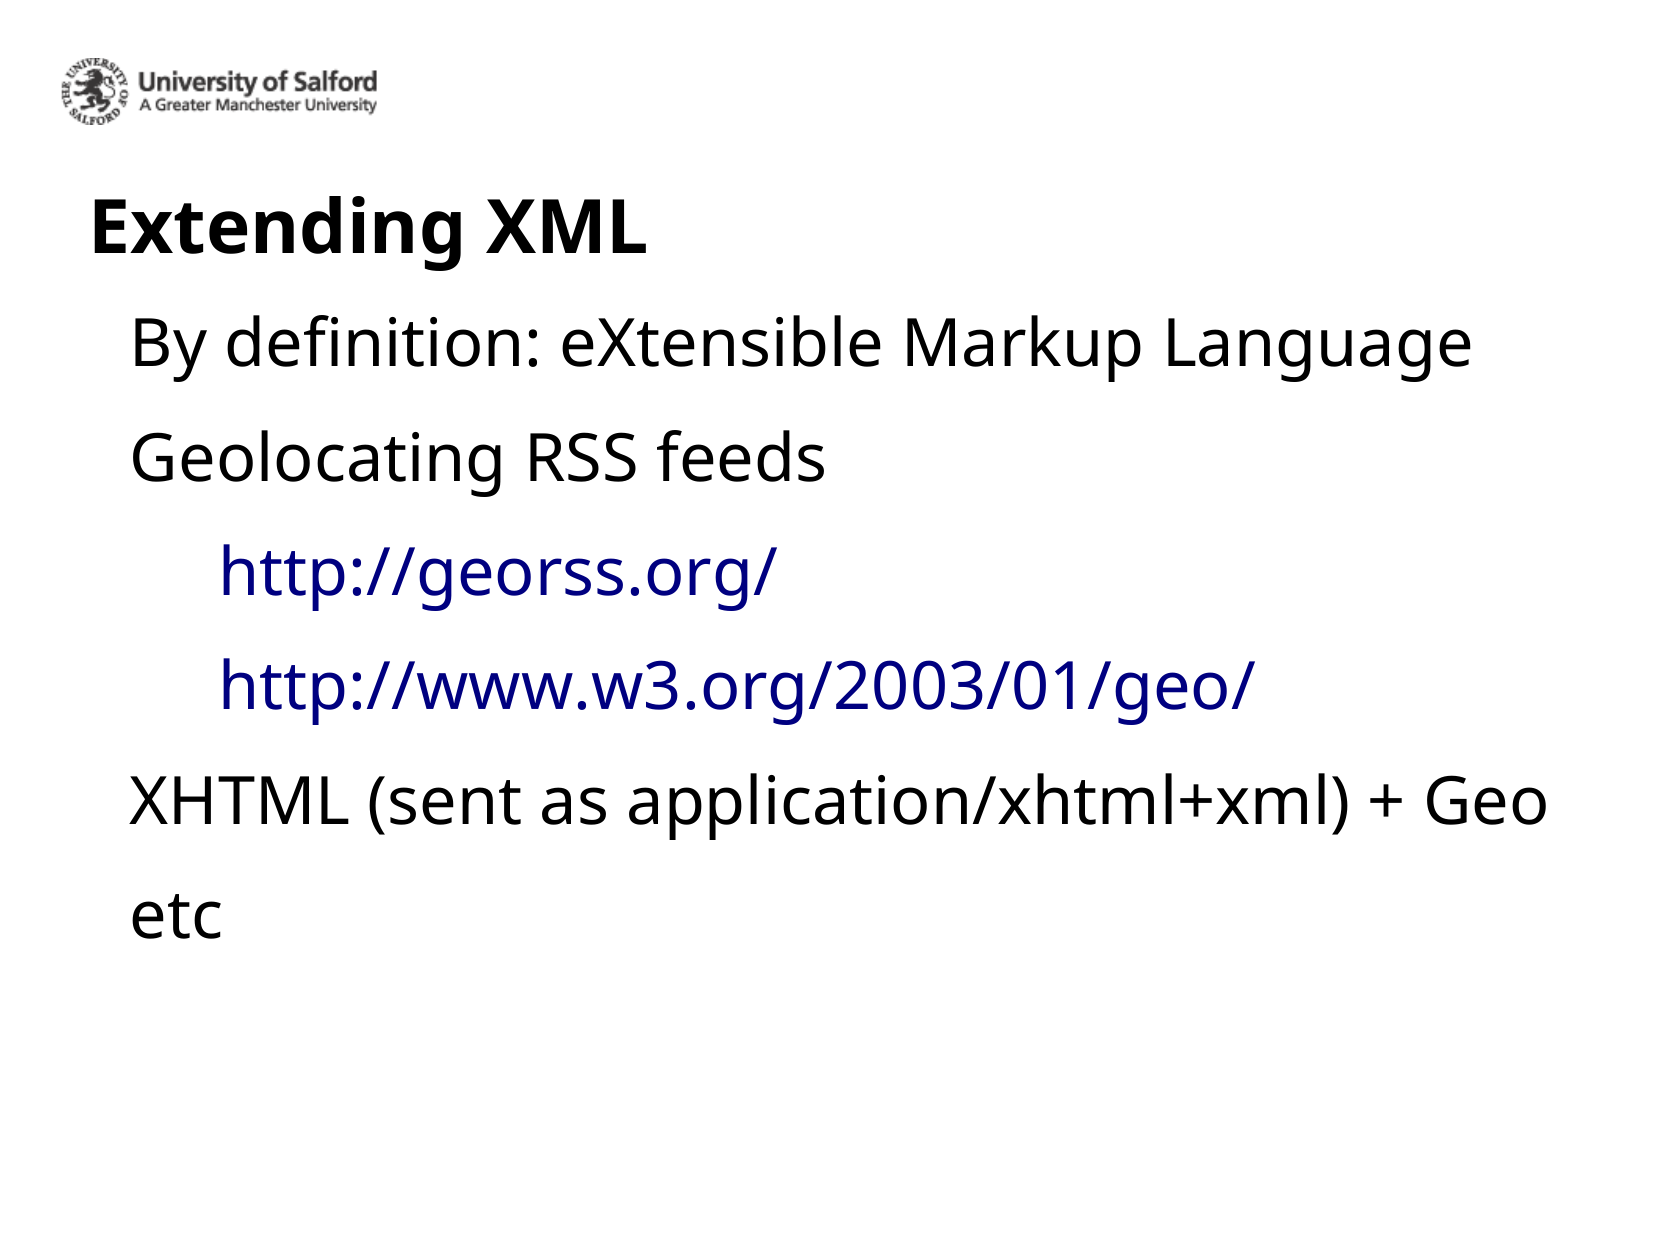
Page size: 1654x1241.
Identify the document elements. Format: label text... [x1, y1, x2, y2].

picture [59, 58, 380, 125]
title Extending XML [88, 178, 1565, 269]
list By definition: eXtensible Markup Language Geolocating RSS feeds http://georss.org/ http://www.w3.org/2003/01/geo/ XHTML (sent as application/xhtml+xml) + Geo etc [88, 295, 1565, 1137]
